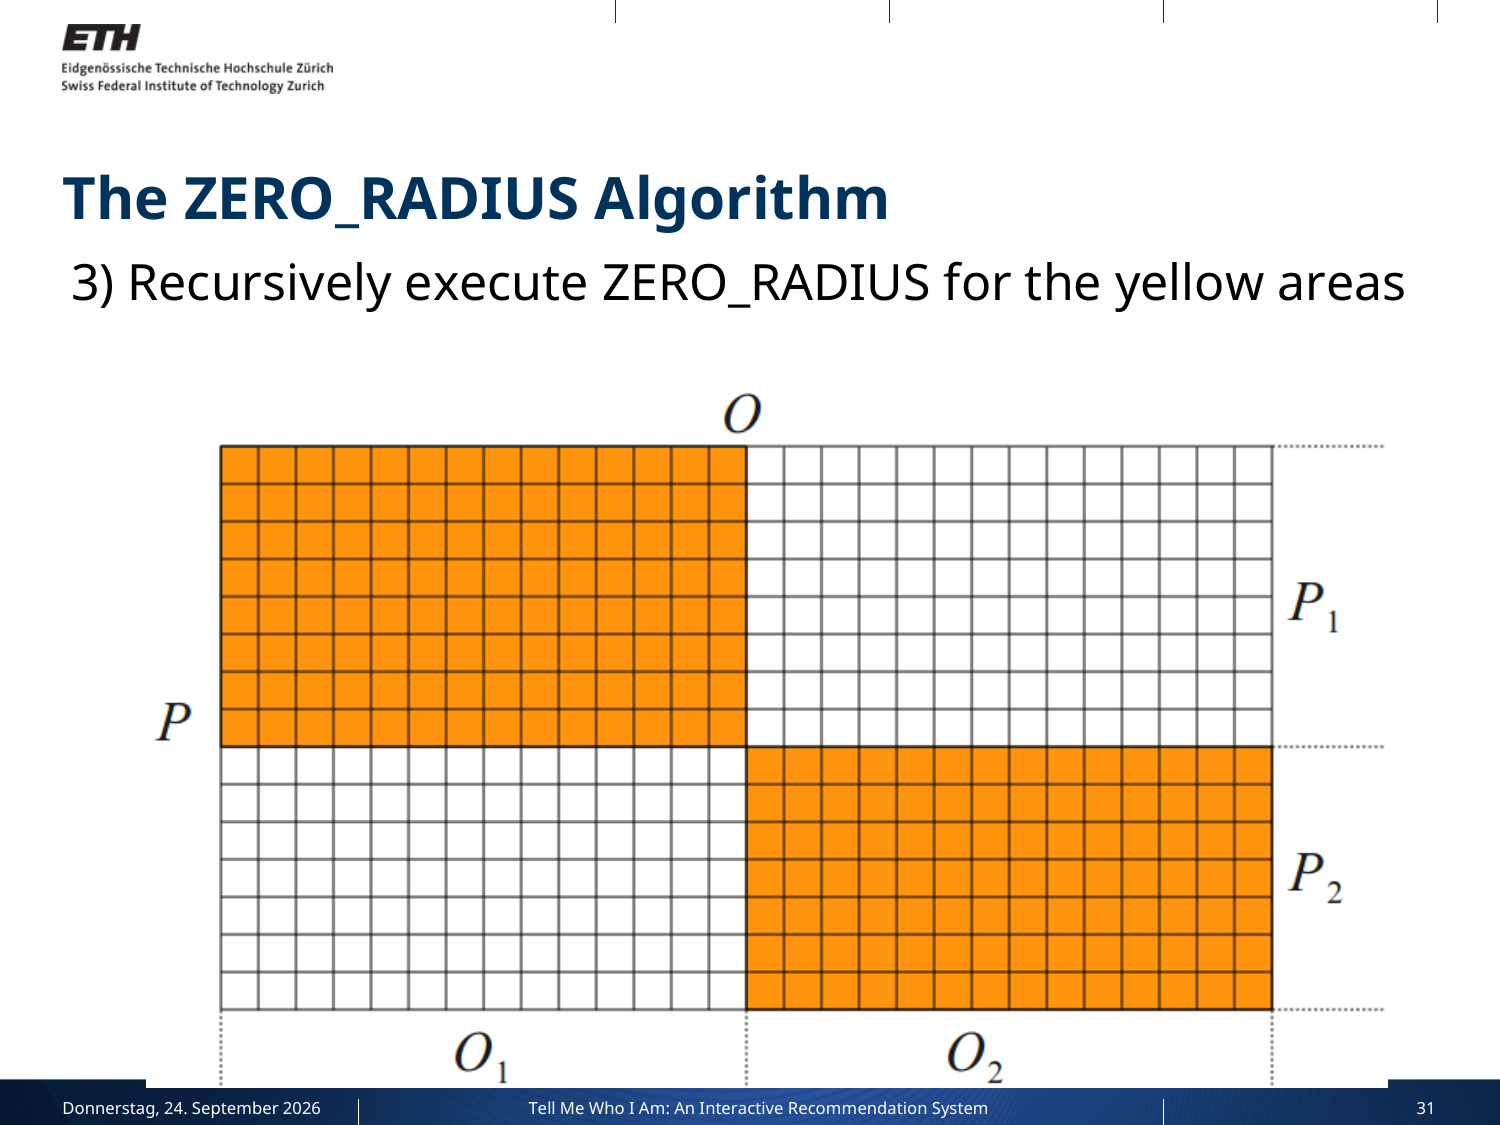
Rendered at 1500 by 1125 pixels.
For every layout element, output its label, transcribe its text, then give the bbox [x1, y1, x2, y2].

title The ZERO_RADIUS Algorithm [62, 157, 1438, 296]
list 3) Recursively execute ZERO_RADIUS for the yellow areas [71, 246, 1447, 833]
picture [62, 24, 333, 94]
picture [0, 384, 1500, 1125]
